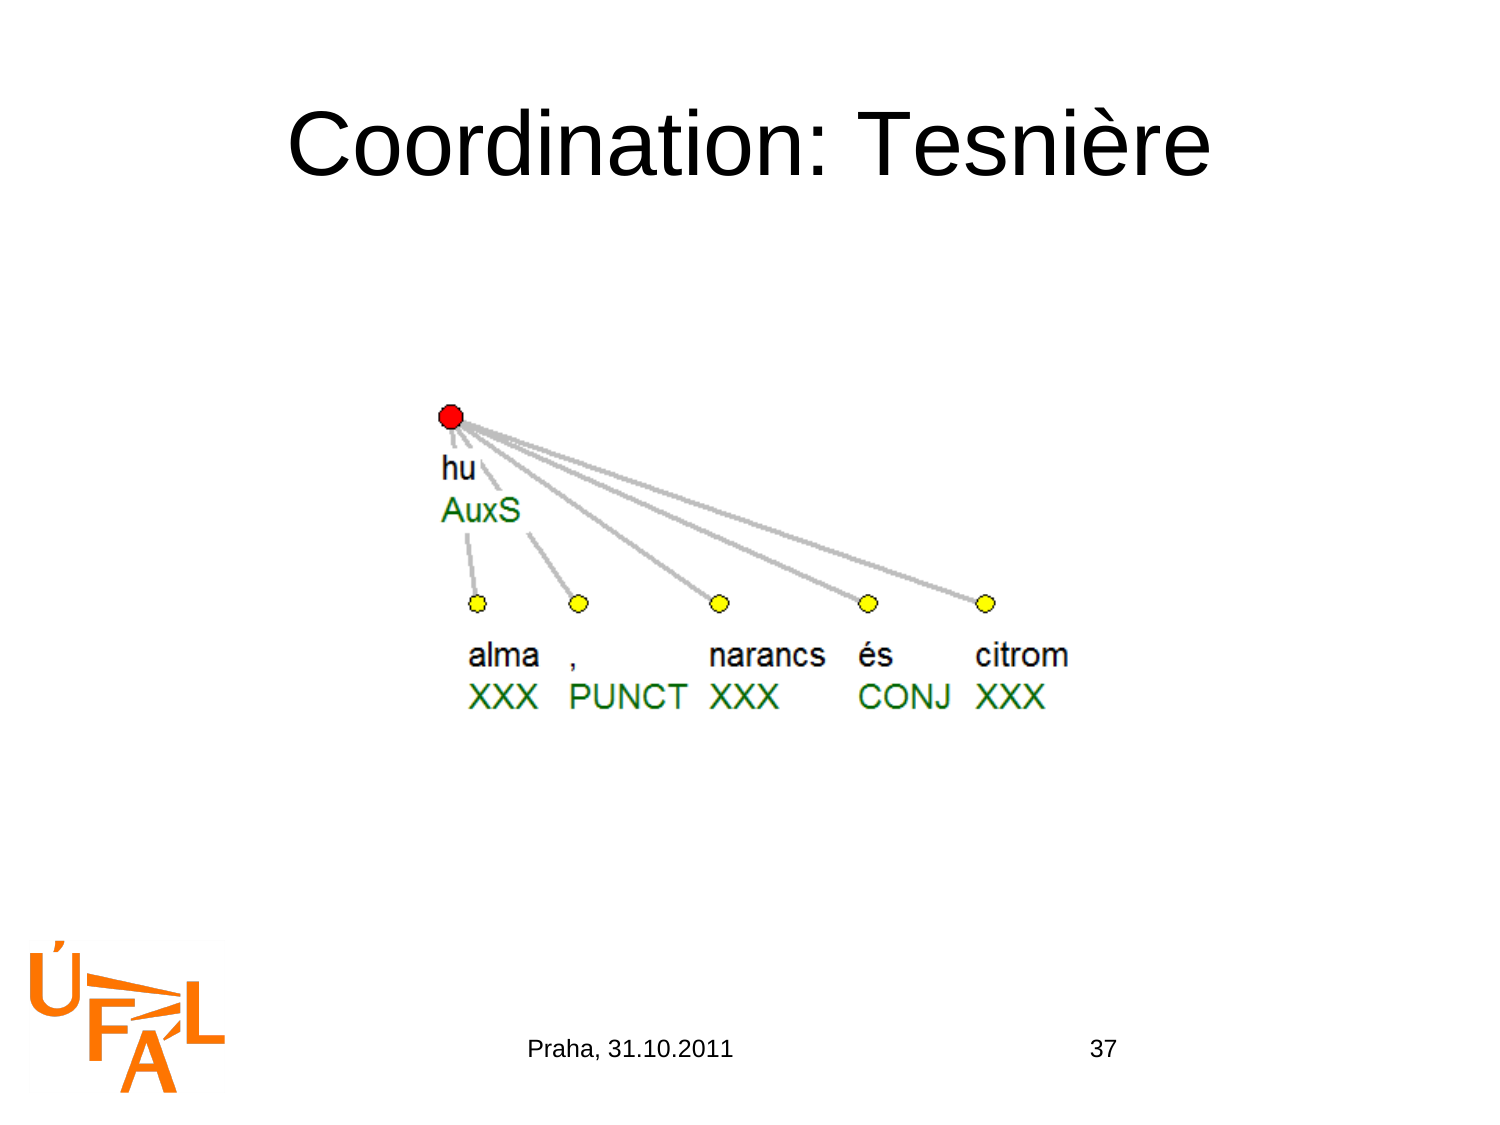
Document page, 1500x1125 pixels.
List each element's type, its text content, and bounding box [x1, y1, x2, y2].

picture [29, 940, 225, 1093]
title Coordination: Tesnière [75, 14, 1426, 263]
picture [423, 389, 1085, 728]
